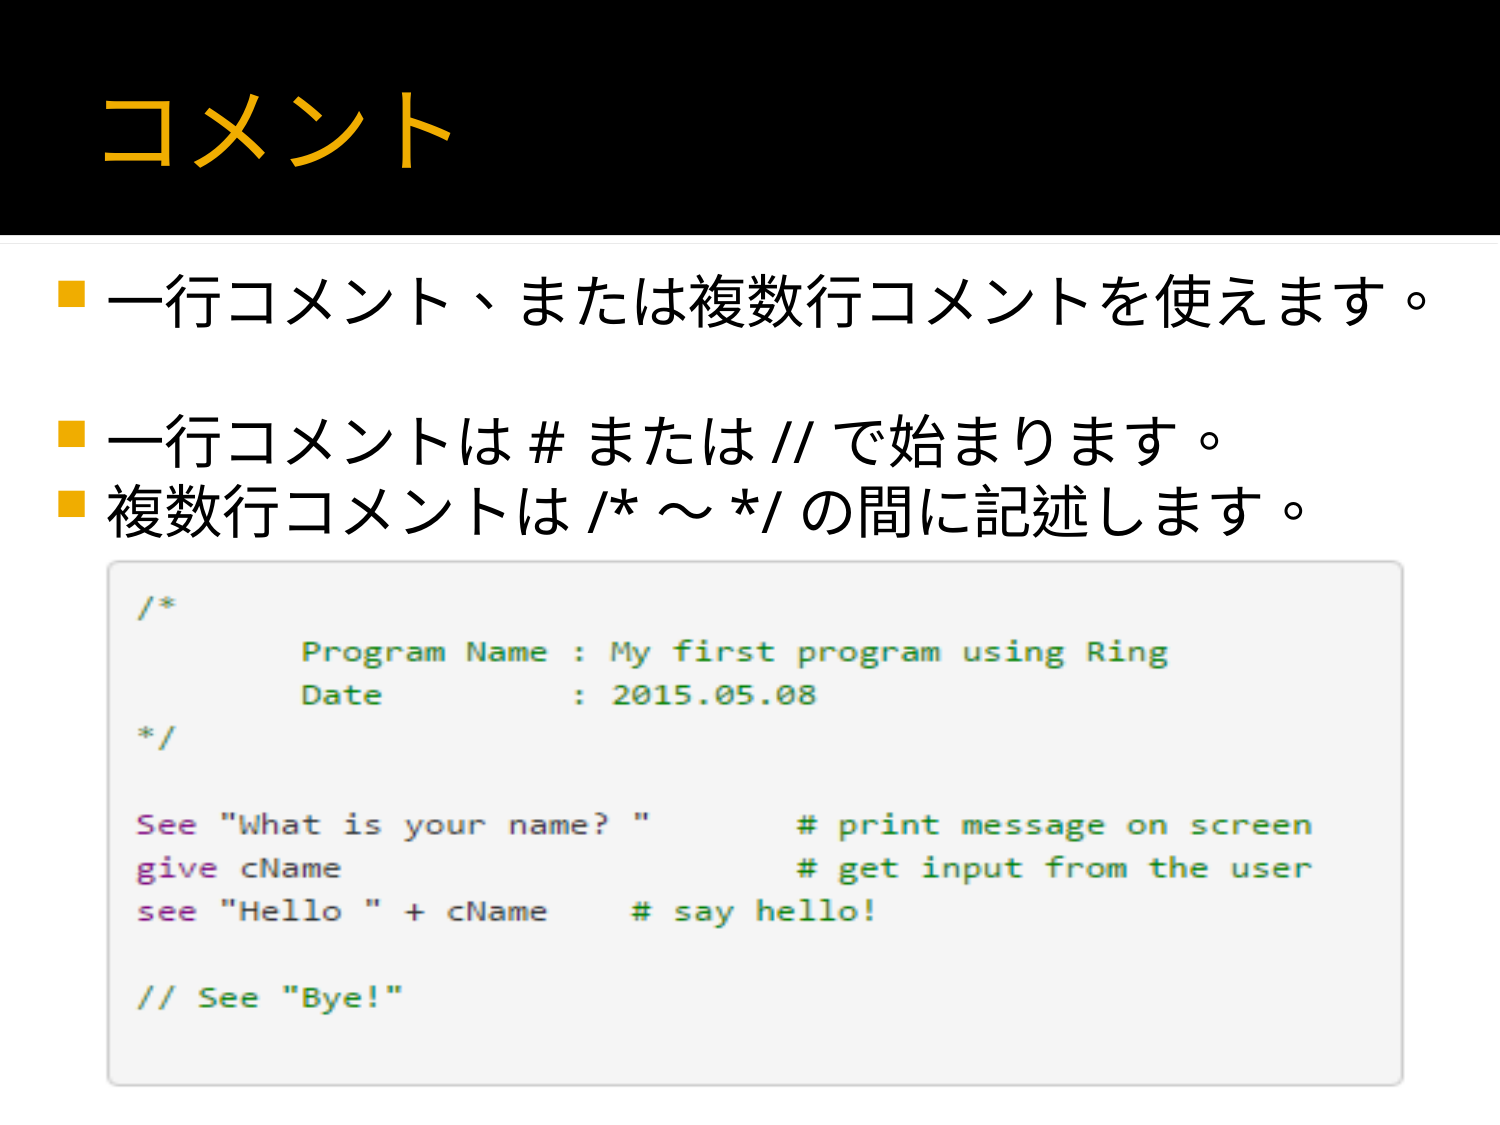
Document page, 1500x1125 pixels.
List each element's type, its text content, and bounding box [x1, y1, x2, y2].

title コメント [75, 25, 1425, 231]
picture [99, 549, 1425, 1104]
list 一行コメント、または複数行コメントを使えます。 一行コメントは # または // で始まります。 複数行コメントは /* ～ */ の間に記述します。 [24, 249, 1463, 1050]
